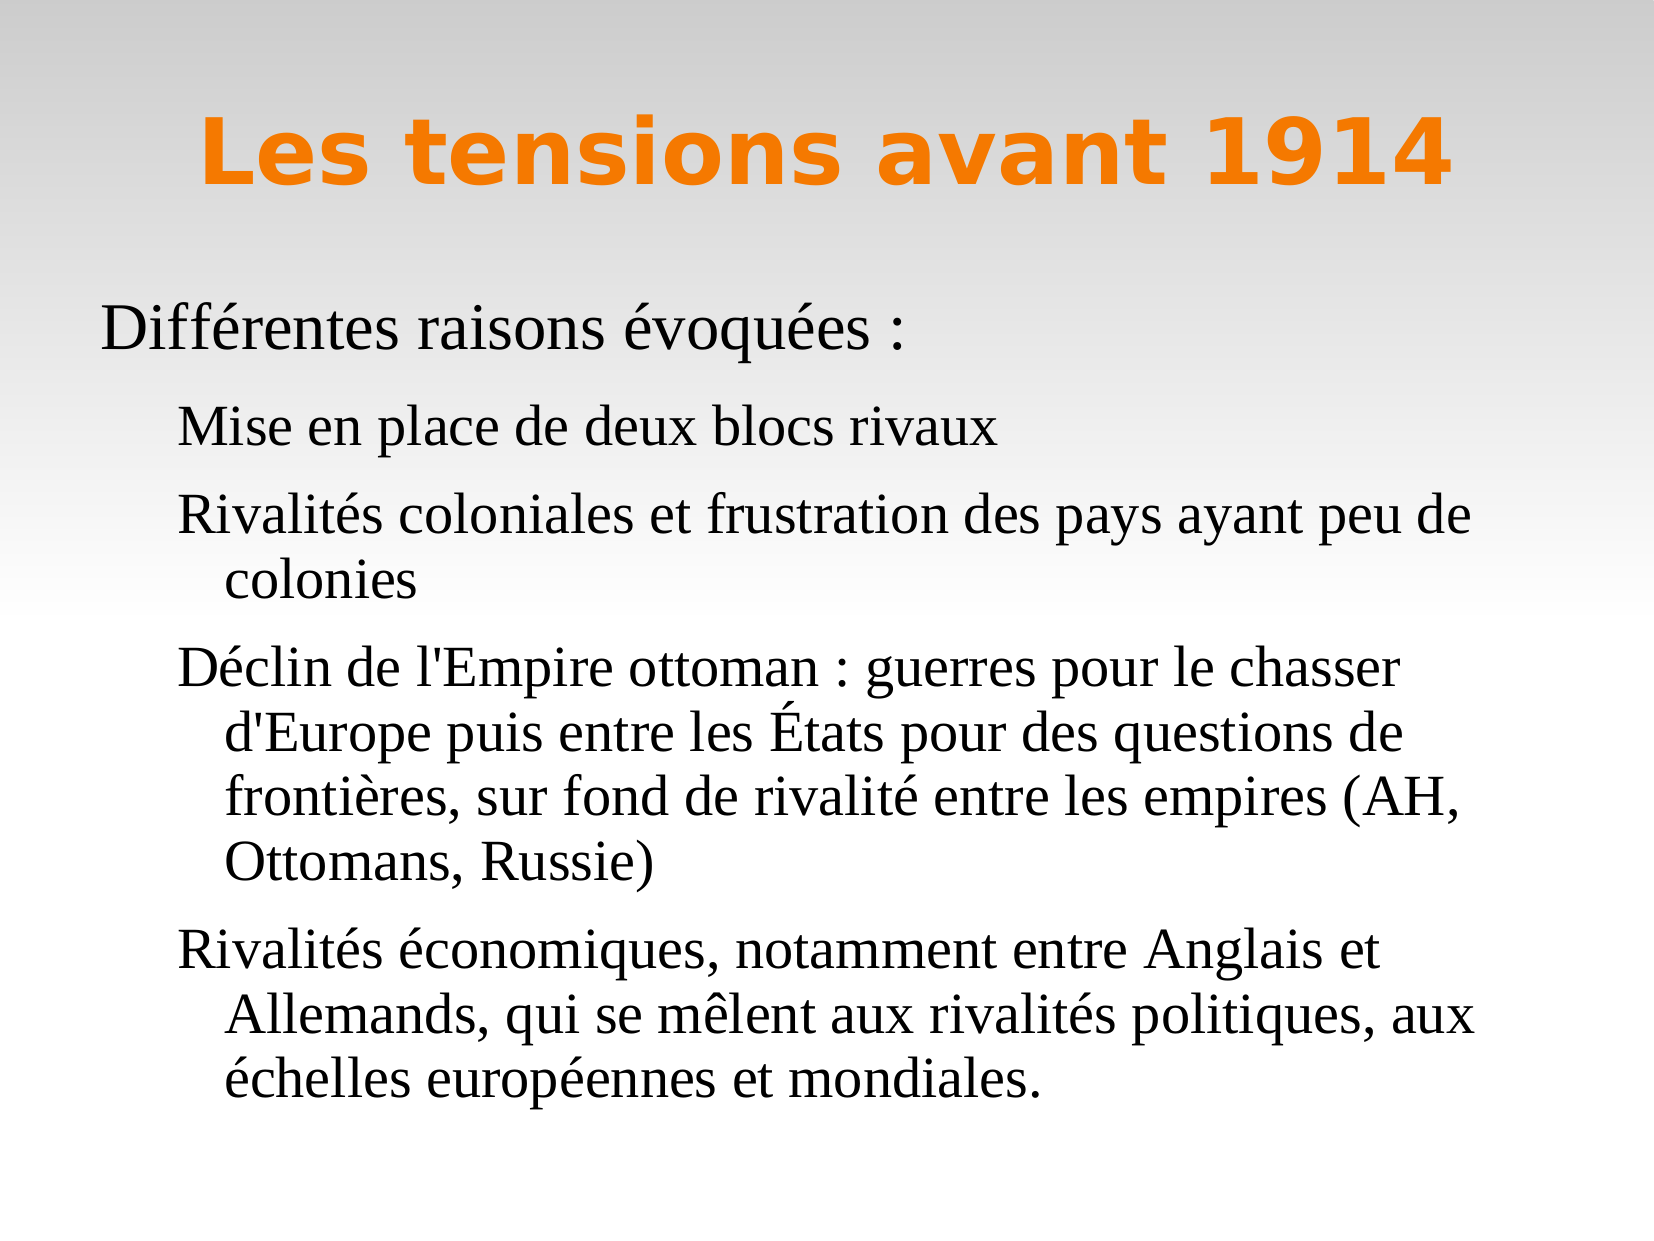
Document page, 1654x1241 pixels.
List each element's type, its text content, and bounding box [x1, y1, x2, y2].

title Les tensions avant 1914 [82, 49, 1571, 257]
list Différentes raisons évoquées : Mise en place de deux blocs rivaux Rivalités coloniales et frustration des pays ayant peu de colonies Déclin de l'Empire ottoman : guerres pour le chasser d'Europe puis entre les États pour des questions de frontières, sur fond de rivalité entre les empires (AH, Ottomans, Russie) Rivalités économiques, notamment entre Anglais et Allemands, qui se mêlent aux rivalités politiques, aux échelles européennes et mondiales. [82, 290, 1571, 1241]
